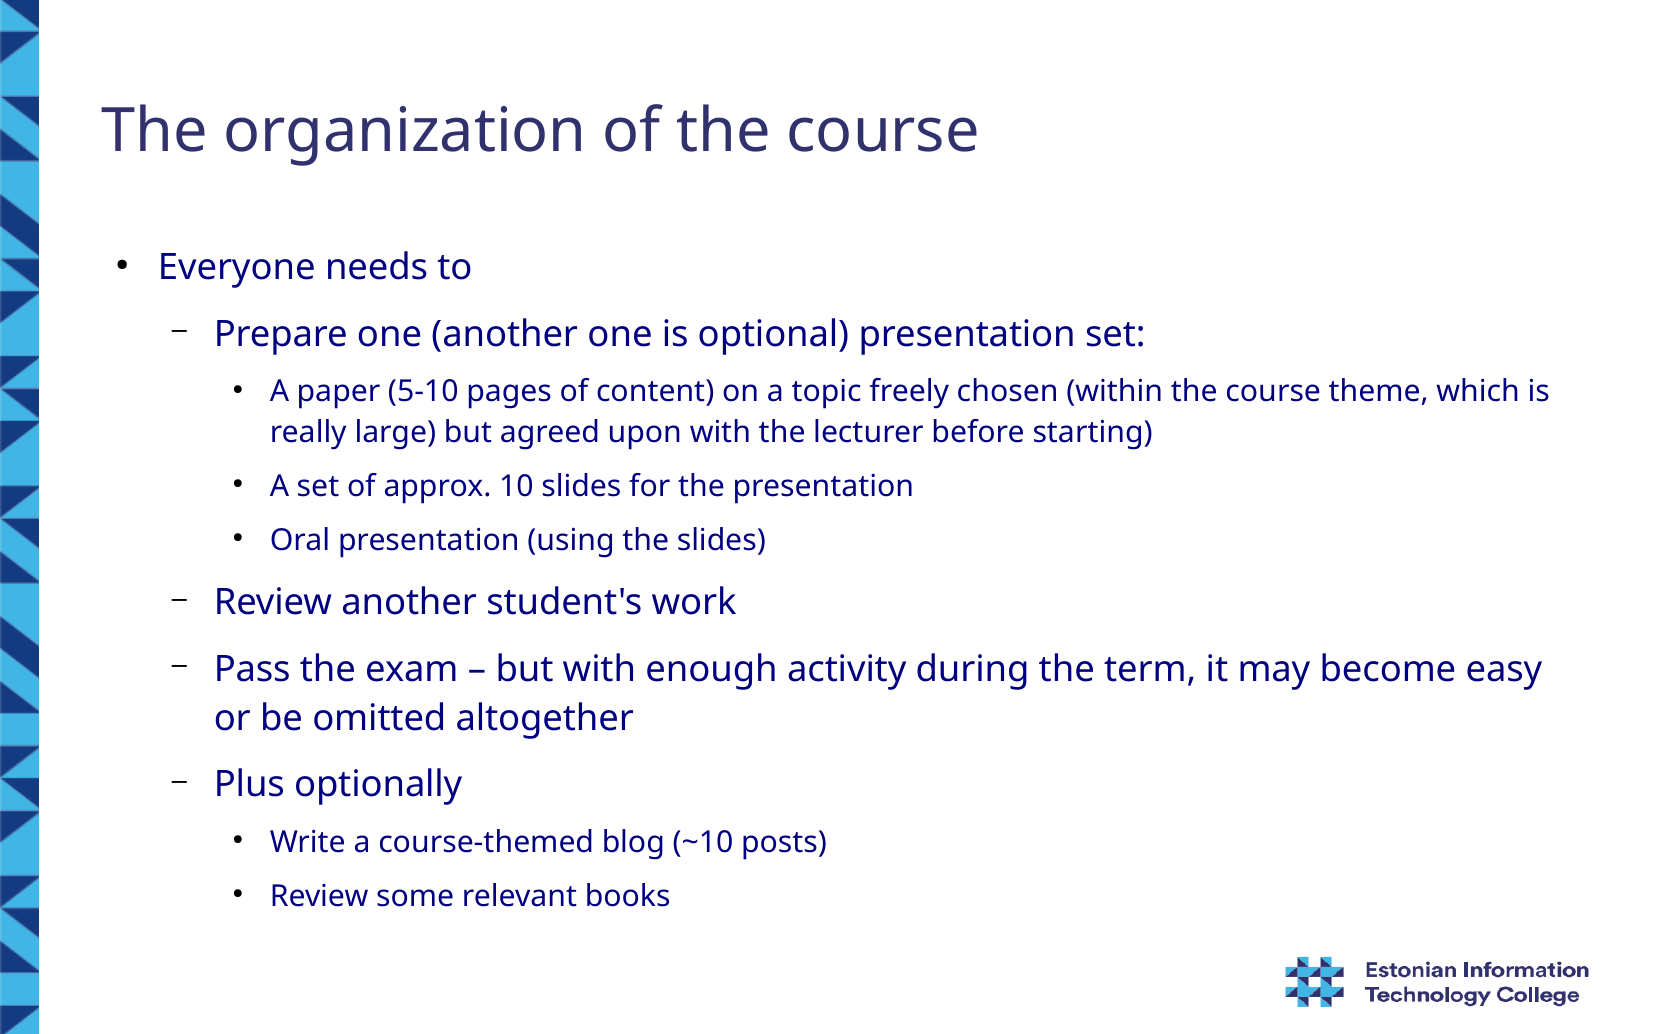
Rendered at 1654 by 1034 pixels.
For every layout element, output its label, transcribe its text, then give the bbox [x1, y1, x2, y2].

title The organization of the course [101, 41, 1224, 214]
list Everyone needs to Prepare one (another one is optional) presentation set: A paper (5-10 pages of content) on a topic freely chosen (within the course theme, which is really large) but agreed upon with the lecturer before starting) A set of approx. 10 slides for the presentation Oral presentation (using the slides) Review another student's work Pass the exam – but with enough activity during the term, it may become easy or be omitted altogether Plus optionally Write a course-themed blog (~10 posts) Review some relevant books [101, 241, 1591, 924]
